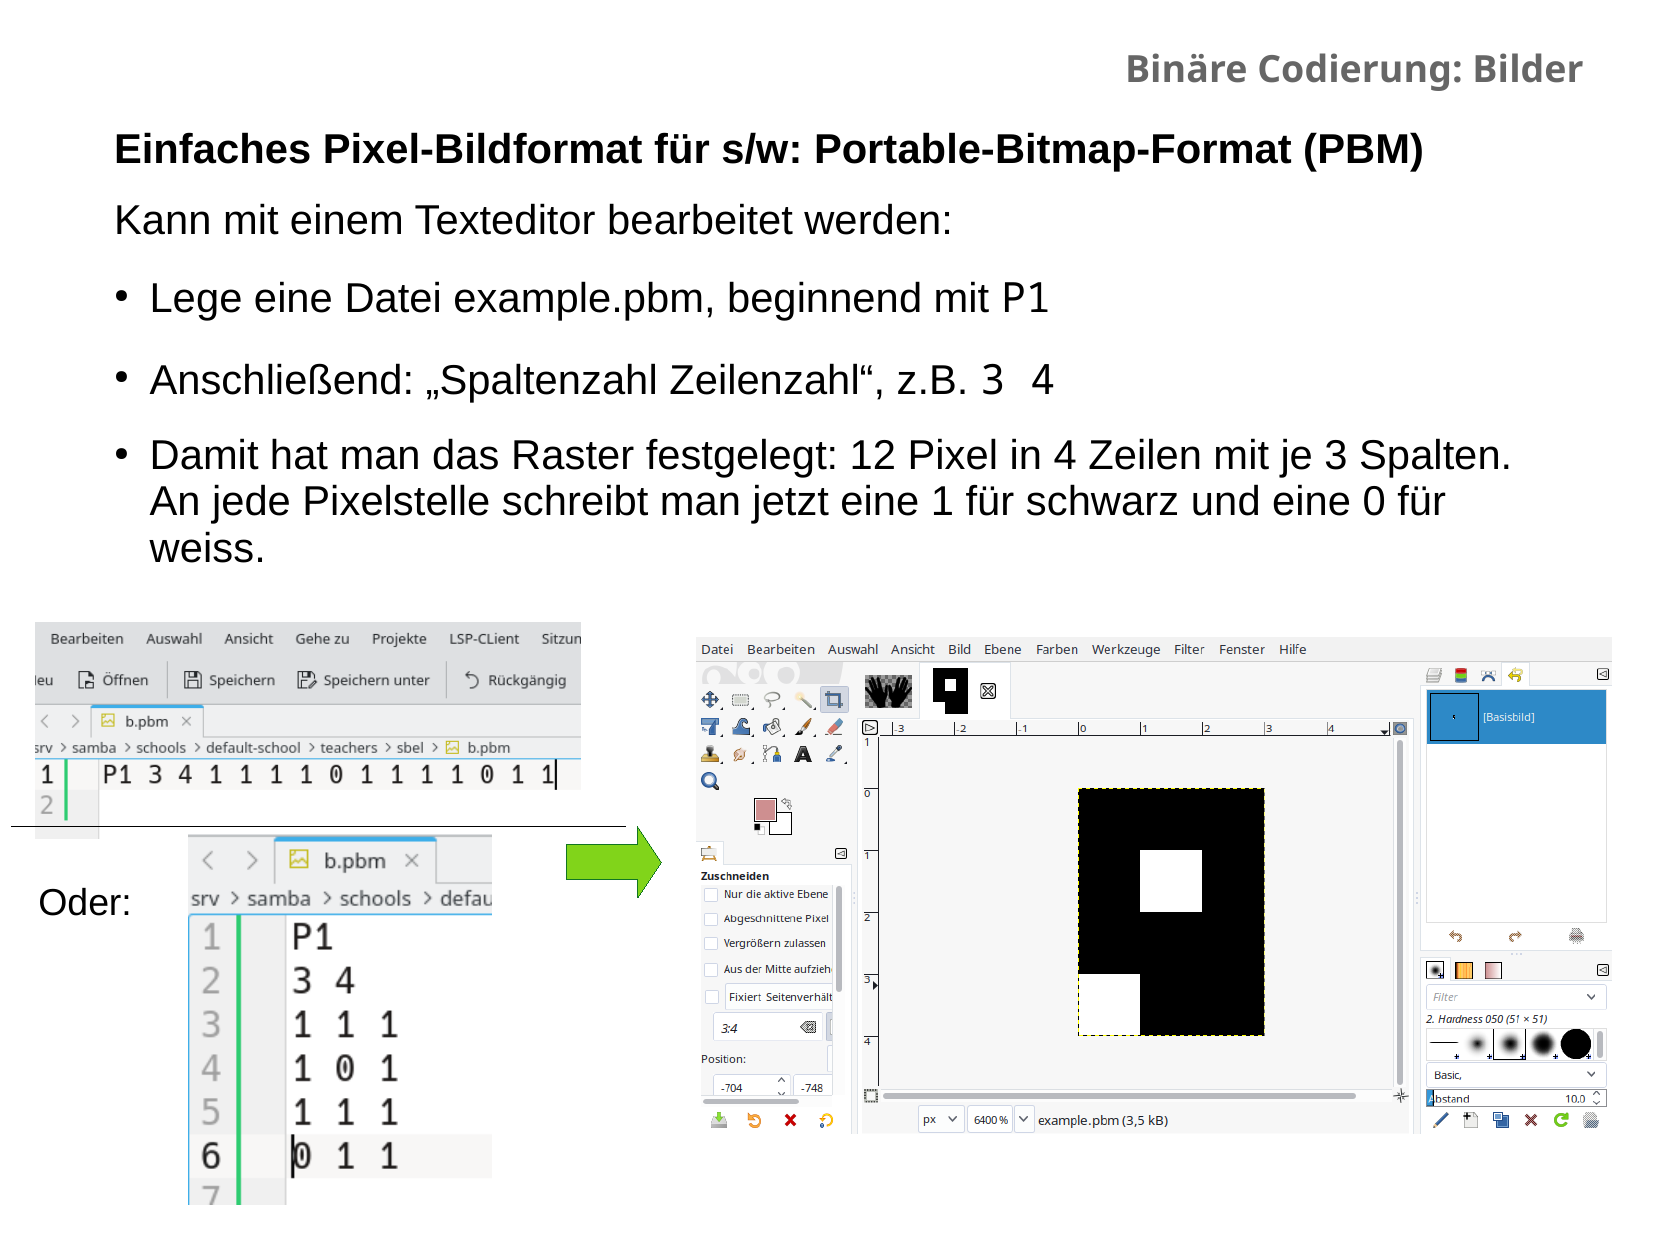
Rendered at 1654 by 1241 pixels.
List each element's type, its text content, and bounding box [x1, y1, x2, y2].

picture [696, 637, 1612, 1134]
text_box Binäre Codierung: Bilder [1110, 35, 1600, 102]
picture [35, 827, 581, 1205]
text_box Einfaches Pixel-Bildformat für s/w: Portable-Bitmap-Format (PBM) Kann mit einem Texteditor bearbeitet werden: Lege eine Datei example.pbm, beginnend mit P1 Anschließend: „Spaltenzahl Zeilenzahl“, z.B. 3 4 Damit hat man das Raster festgelegt: 12 Pixel in 4 Zeilen mit je 3 Spalten. An jede Pixelstelle schreibt man jetzt eine 1 für schwarz und eine 0 für weiss. [99, 118, 1541, 666]
text_box Oder: [23, 874, 166, 934]
text_box [566, 826, 662, 898]
picture [35, 622, 581, 826]
